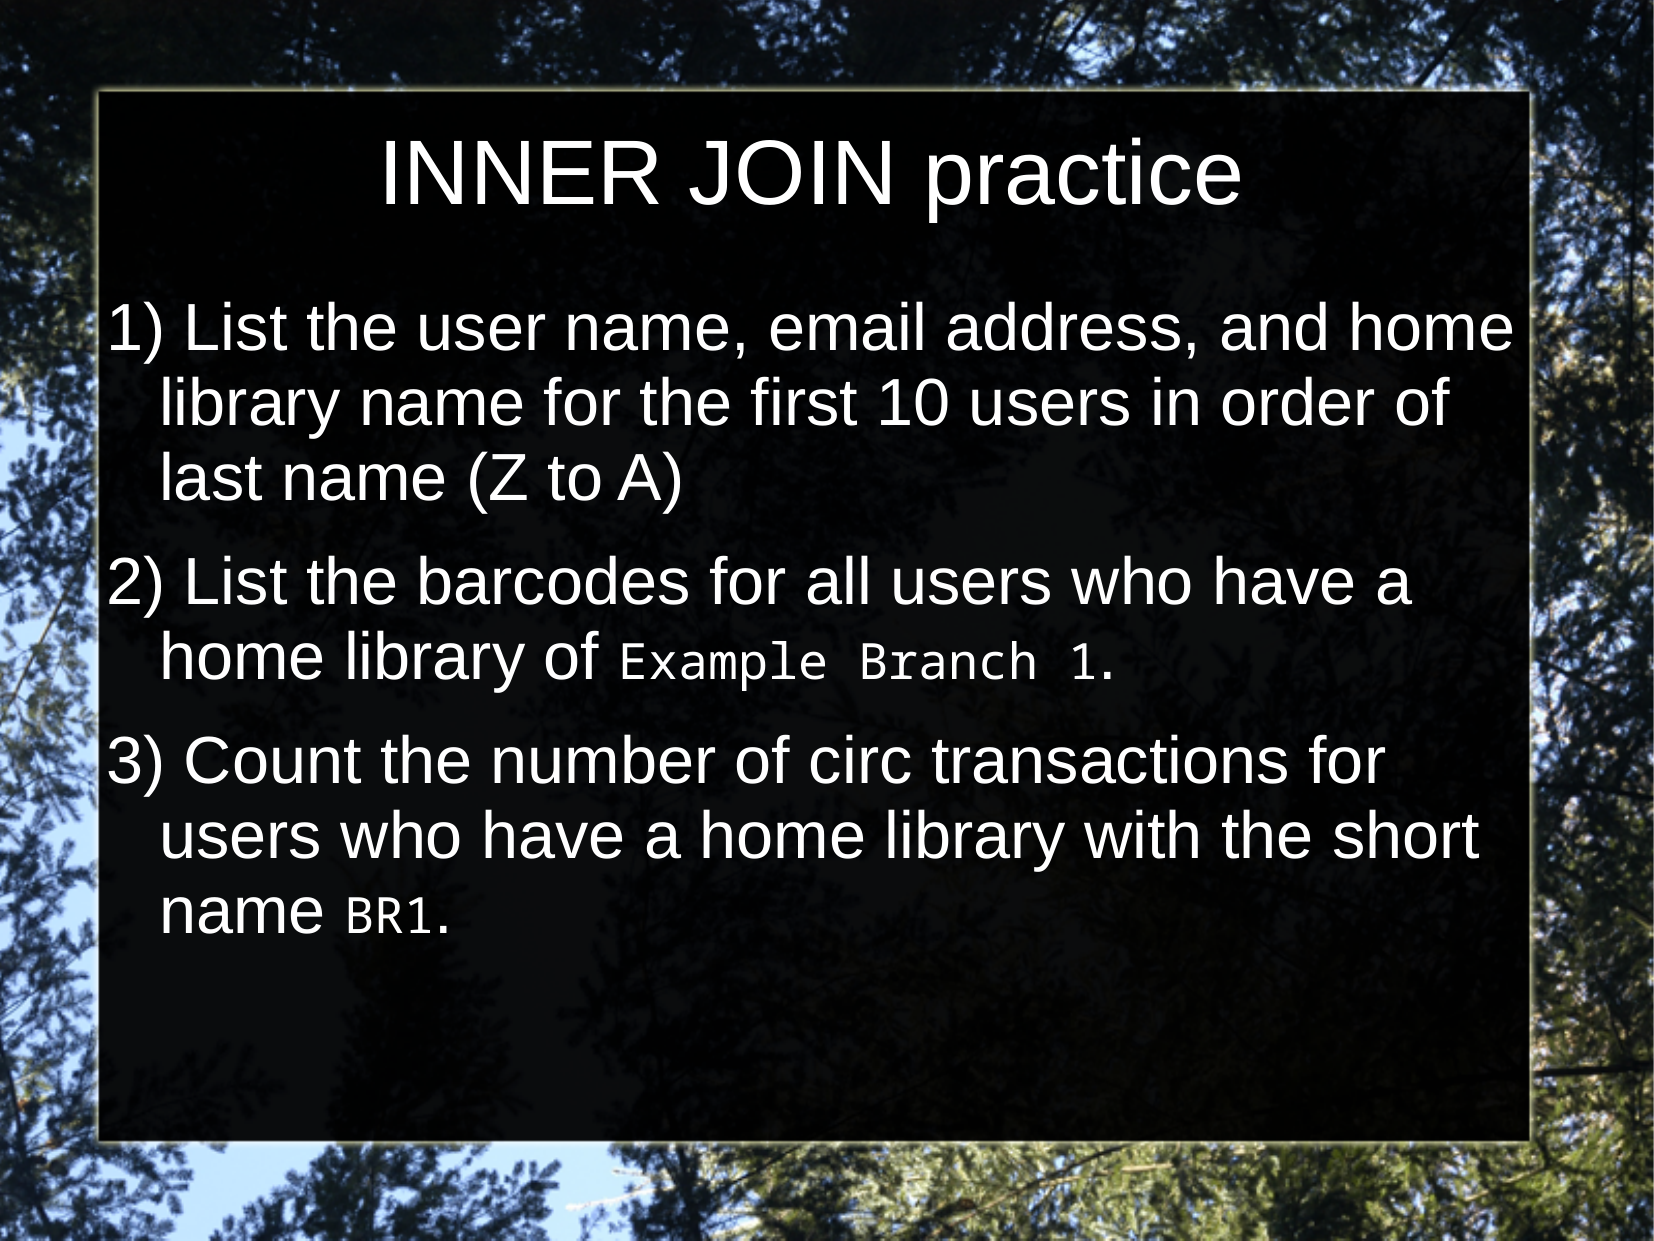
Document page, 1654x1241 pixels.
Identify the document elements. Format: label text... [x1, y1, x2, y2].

list List the user name, email address, and home library name for the first 10 users in order of last name (Z to A) List the barcodes for all users who have a home library of Example Branch 1. Count the number of circ transactions for users who have a home library with the short name BR1. [88, 290, 1536, 1094]
title INNER JOIN practice [88, 88, 1536, 257]
picture [0, 0, 1654, 1241]
